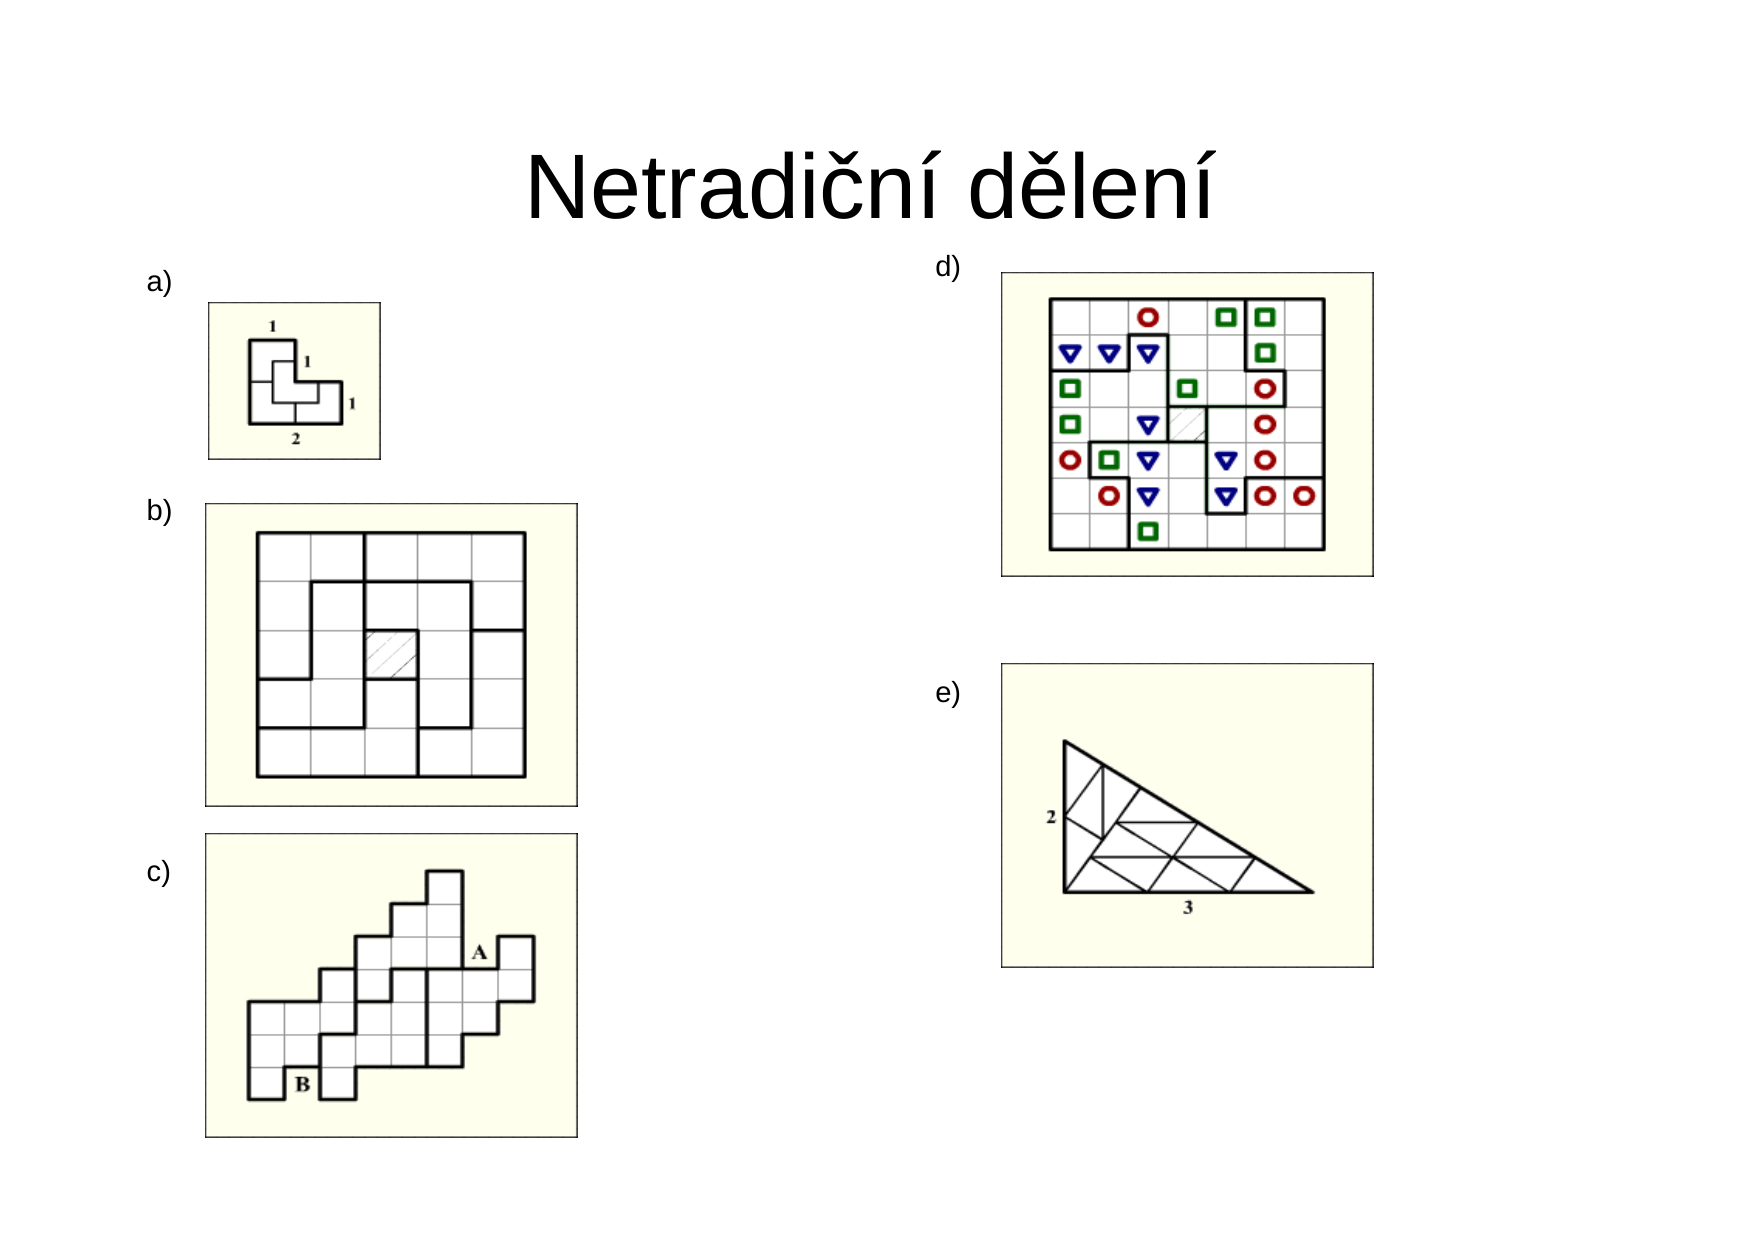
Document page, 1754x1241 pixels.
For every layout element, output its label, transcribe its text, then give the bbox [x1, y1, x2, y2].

text_box d) e) [935, 217, 1578, 1103]
picture [205, 503, 578, 808]
text_box a) b) c) [146, 250, 790, 1132]
title Netradiční dělení [135, 93, 1608, 281]
picture [208, 302, 381, 460]
picture [1001, 272, 1374, 577]
picture [1001, 663, 1374, 968]
picture [205, 833, 578, 1138]
